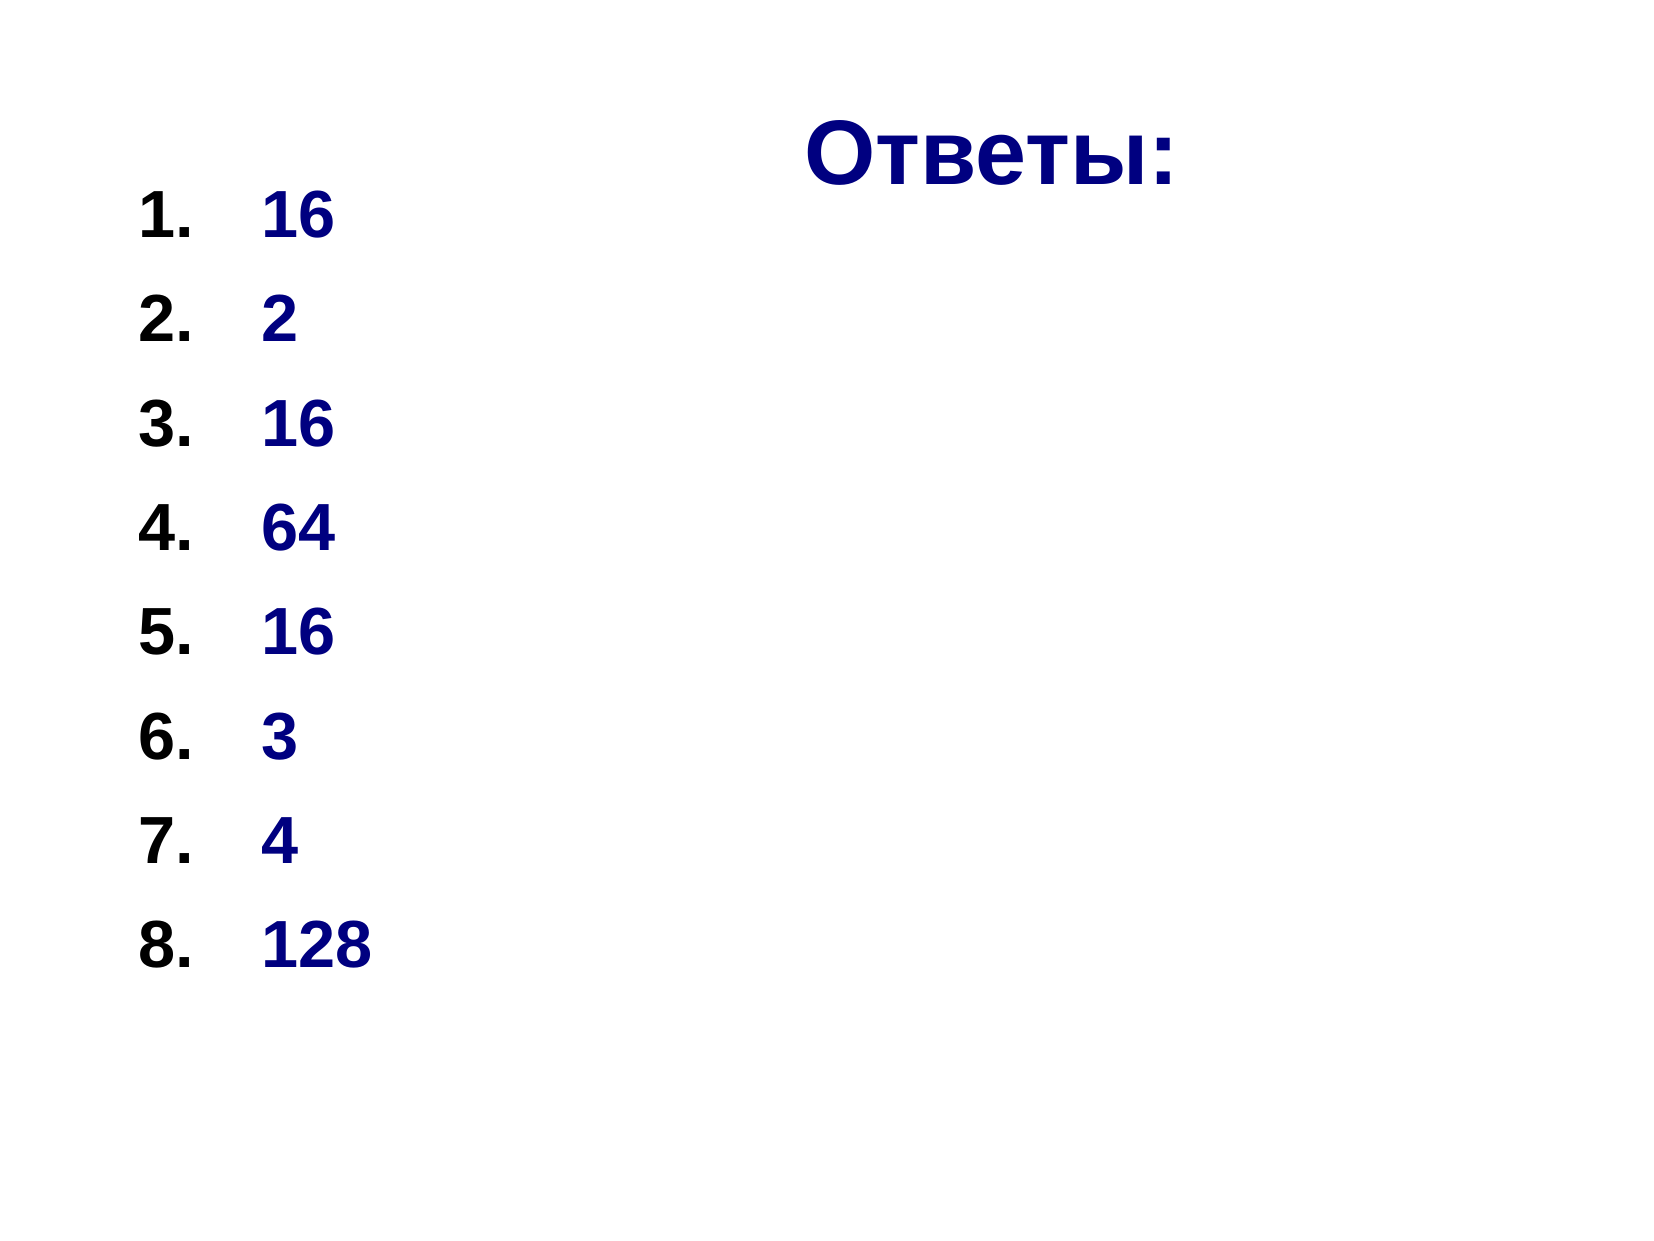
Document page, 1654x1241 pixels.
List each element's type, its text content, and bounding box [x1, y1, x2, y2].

list 16 2 16 64 16 3 4 128 [82, 177, 809, 1123]
title Ответы: [413, 49, 1571, 257]
